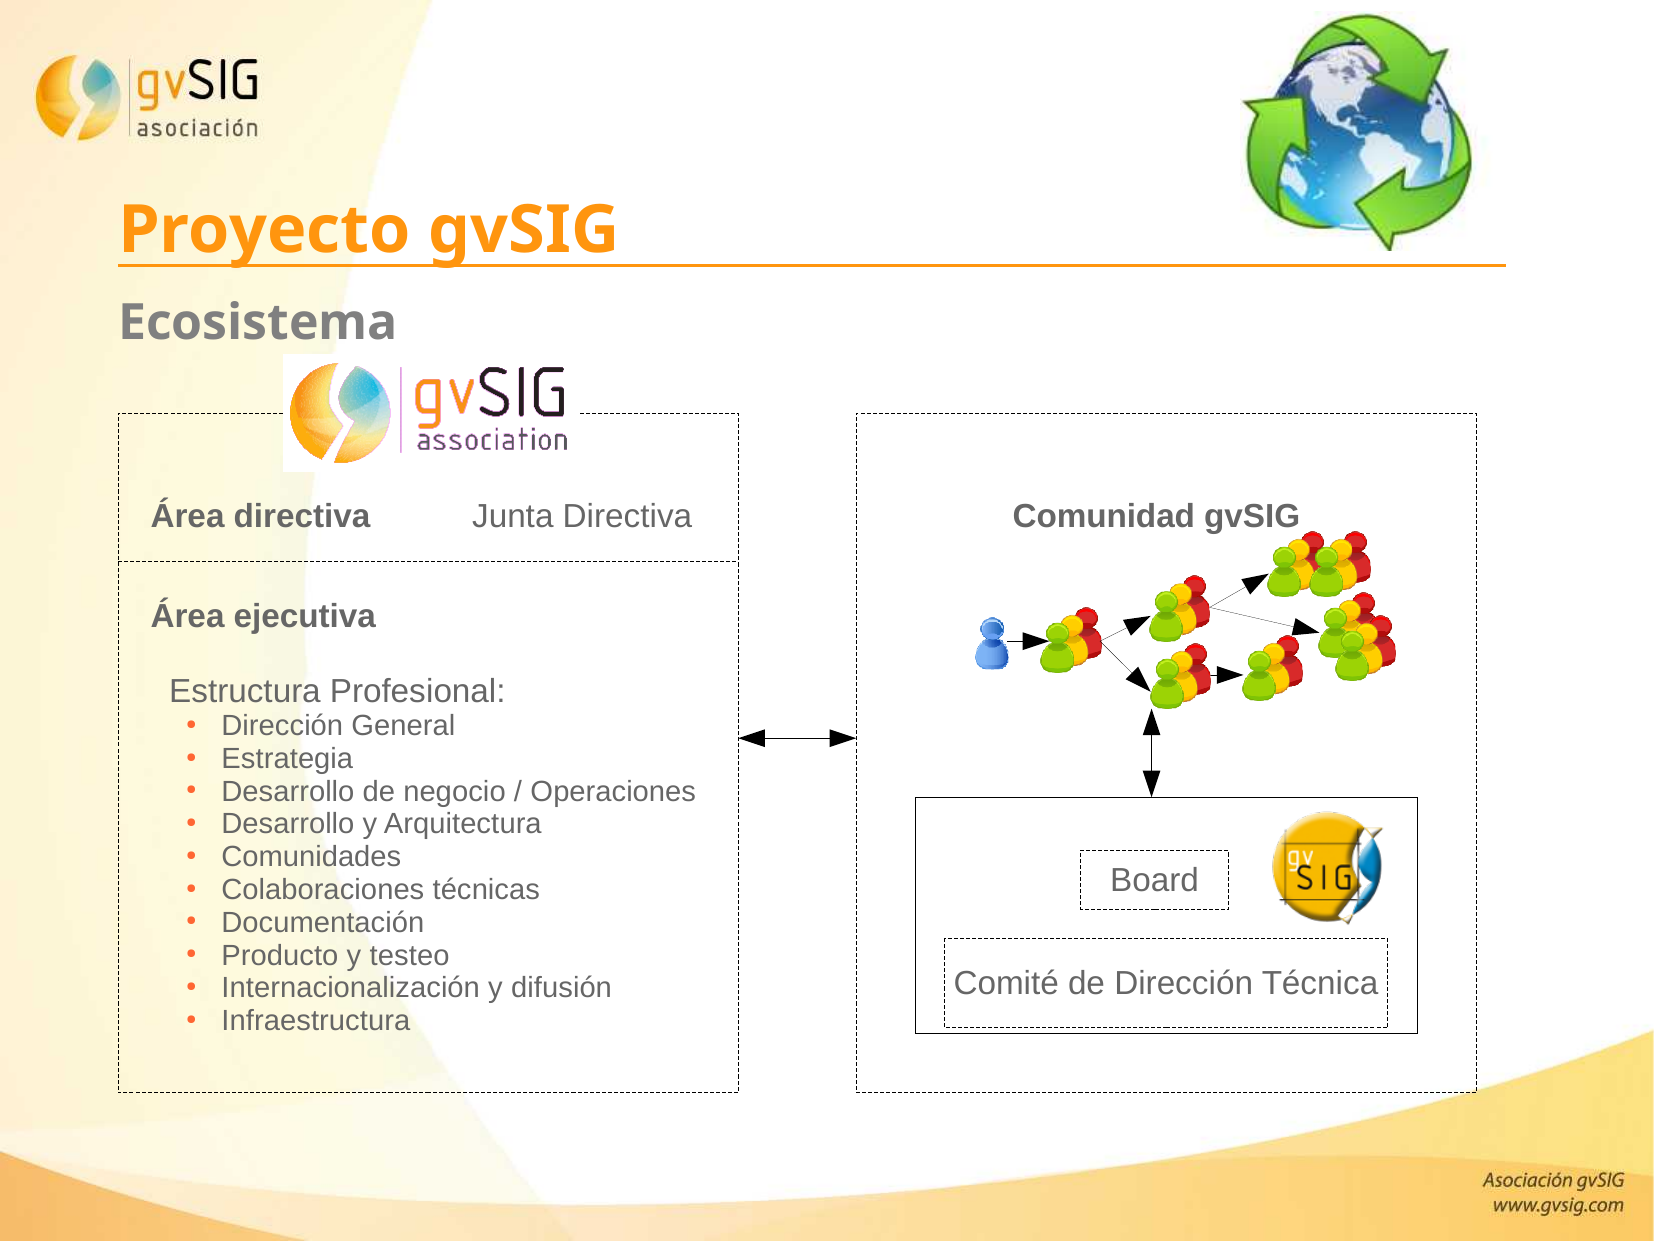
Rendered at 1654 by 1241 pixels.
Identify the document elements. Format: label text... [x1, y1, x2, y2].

text_box Board [1080, 850, 1229, 910]
text_box Área directiva Junta Directiva [135, 490, 709, 543]
text_box Comunidad gvSIG [998, 490, 1335, 543]
text_box Comité de Dirección Técnica [944, 938, 1388, 1028]
title Ecosistema [118, 276, 739, 365]
text_box Área ejecutiva Estructura Profesional: Dirección General Estrategia Desarrollo de negocio / Operaciones Desarrollo y Arquitectura Comunidades Colaboraciones técnicas Documentación Producto y testeo Internacionalización y difusión Infraestructura [135, 590, 768, 1045]
picture [0, 0, 1654, 1241]
title Proyecto gvSIG [118, 177, 1607, 276]
